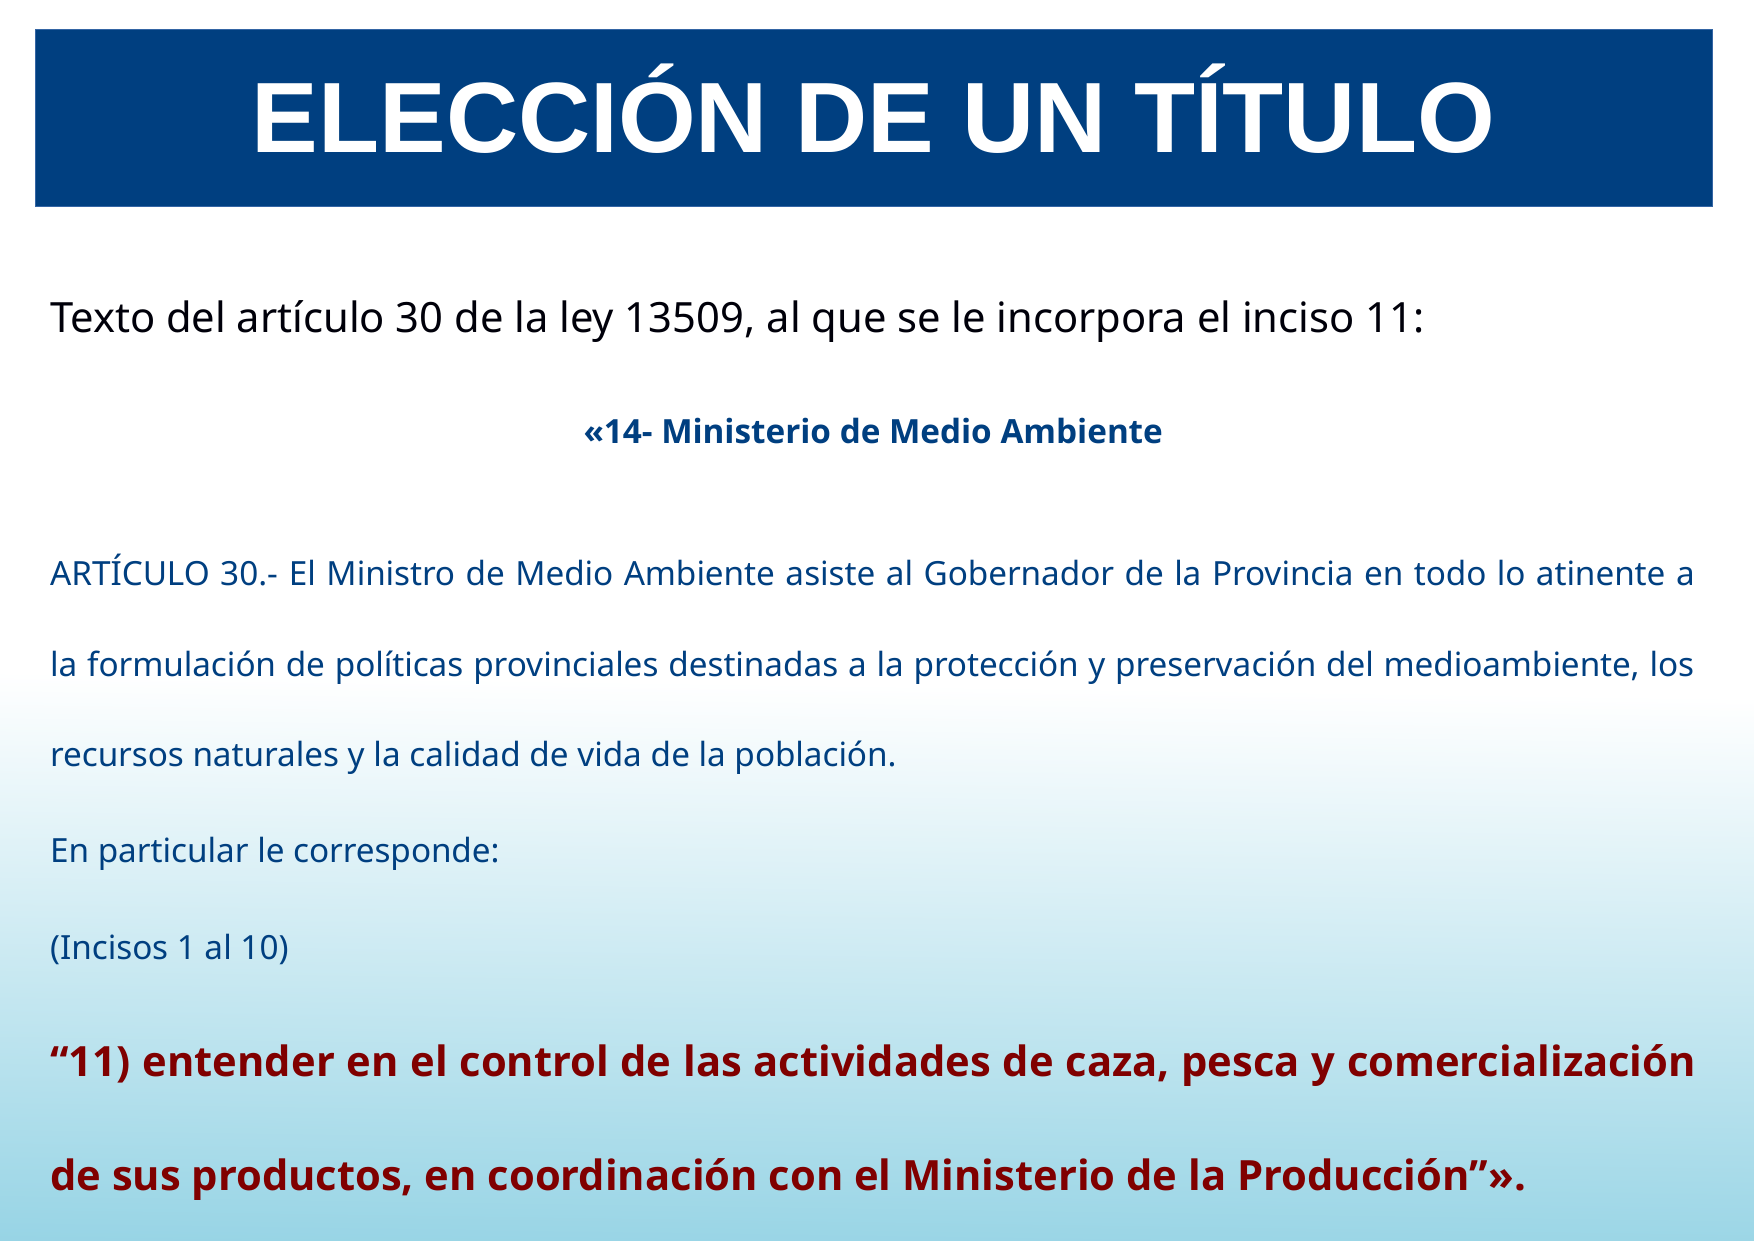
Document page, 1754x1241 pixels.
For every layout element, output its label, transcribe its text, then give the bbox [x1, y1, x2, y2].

text_box ELECCIÓN DE UN TÍTULO [35, 29, 1713, 207]
text_box Texto del artículo 30 de la ley 13509, al que se le incorpora el inciso 11: «14- Ministerio de Medio Ambiente ARTÍCULO 30.- El Ministro de Medio Ambiente asiste al Gobernador de la Provincia en todo lo atinente a la formulación de políticas provinciales destinadas a la protección y preservación del medioambiente, los recursos naturales y la calidad de vida de la población. En particular le corresponde: (Incisos 1 al 10) “11) entender en el control de las actividades de caza, pesca y comercialización de sus productos, en coordinación con el Ministerio de la Producción”». [35, 271, 1713, 1229]
